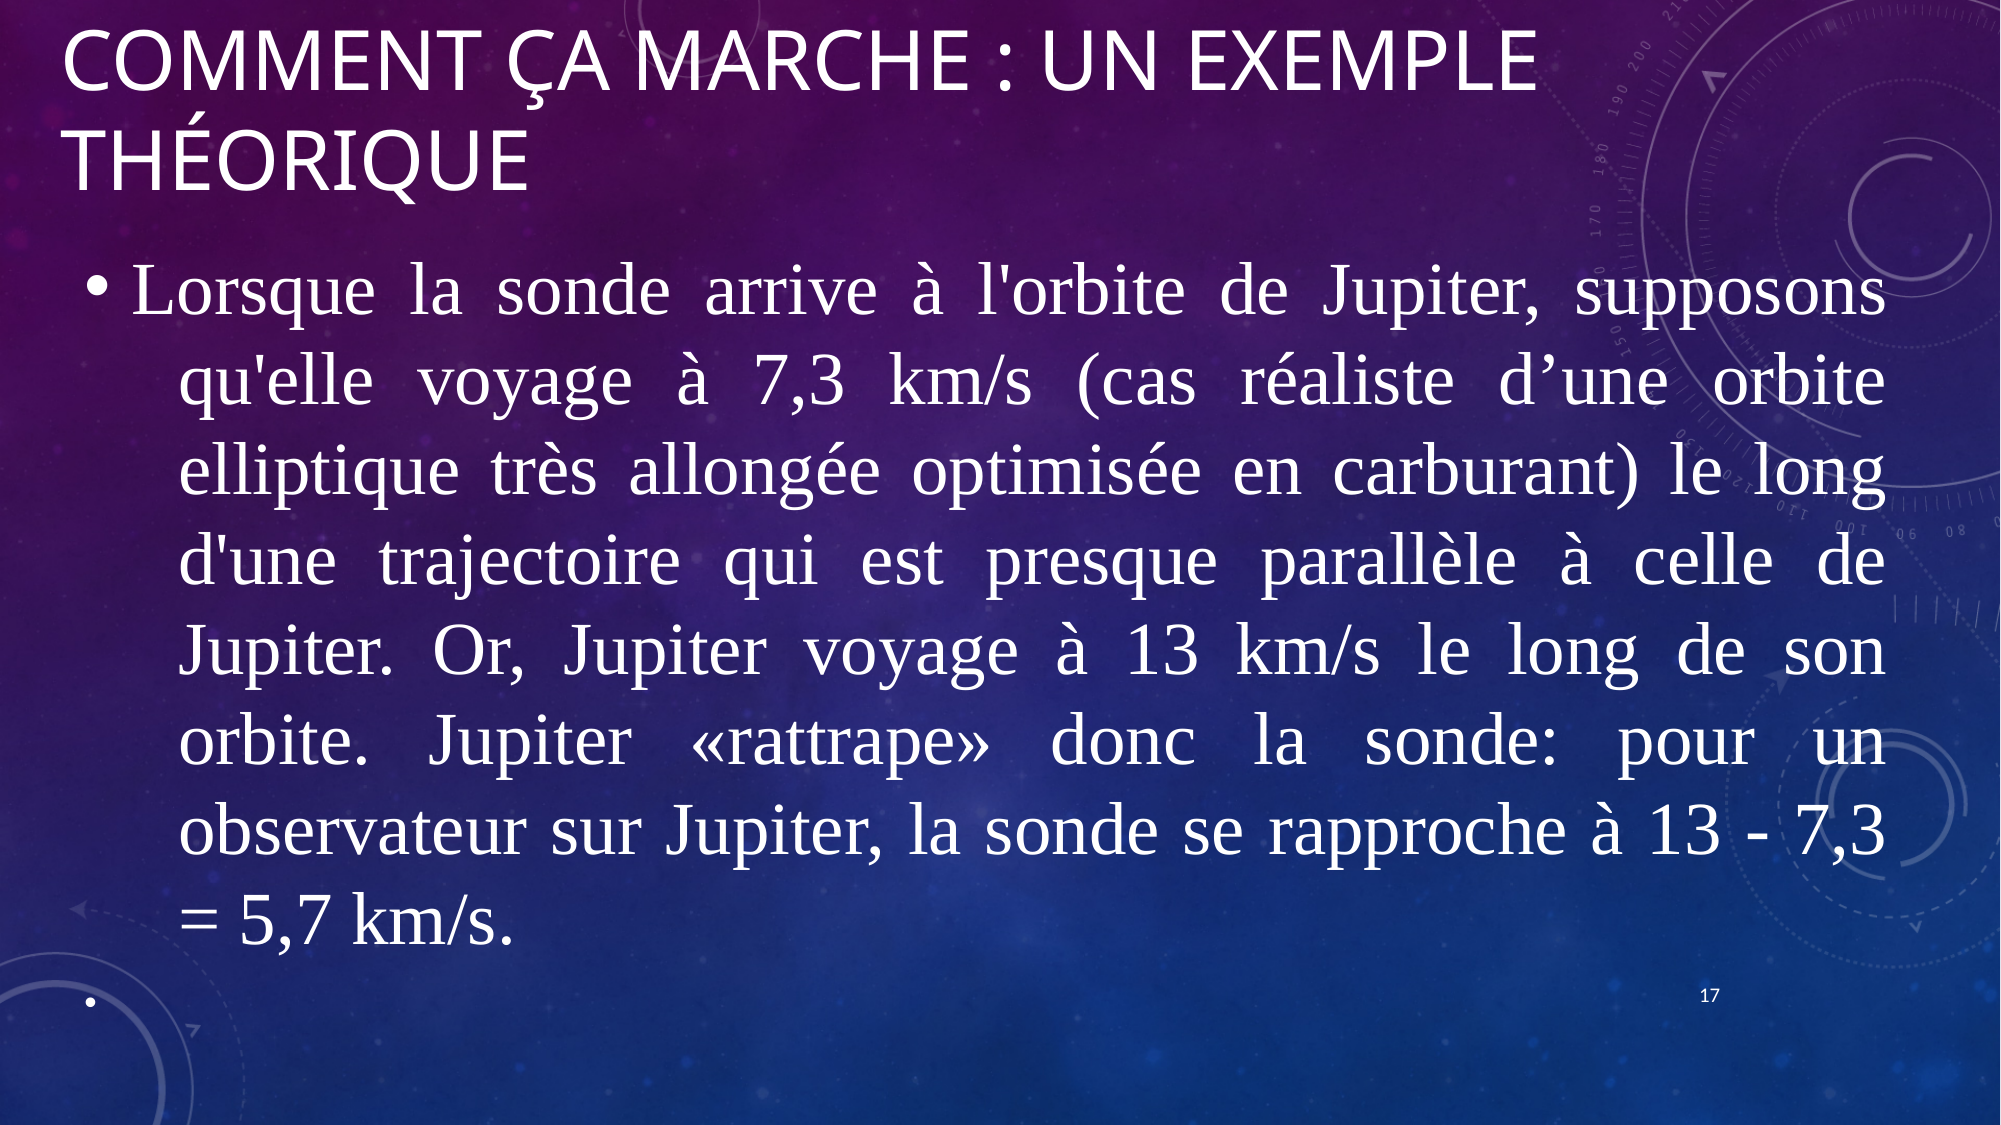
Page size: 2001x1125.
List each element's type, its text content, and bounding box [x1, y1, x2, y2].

list Lorsque la sonde arrive à l'orbite de Jupiter, supposons qu'elle voyage à 7,3 km/s (cas réaliste d’une orbite elliptique très allongée optimisée en carburant) le long d'une trajectoire qui est presque parallèle à celle de Jupiter. Or, Jupiter voyage à 13 km/s le long de son orbite. Jupiter «rattrape» donc la sonde: pour un observateur sur Jupiter, la sonde se rapproche à 13 - 7,3 = 5,7 km/s. [69, 186, 1905, 1076]
text_box [1684, 963, 1775, 1026]
title Comment ça marche : Un exemple Théorique [45, 0, 1977, 187]
